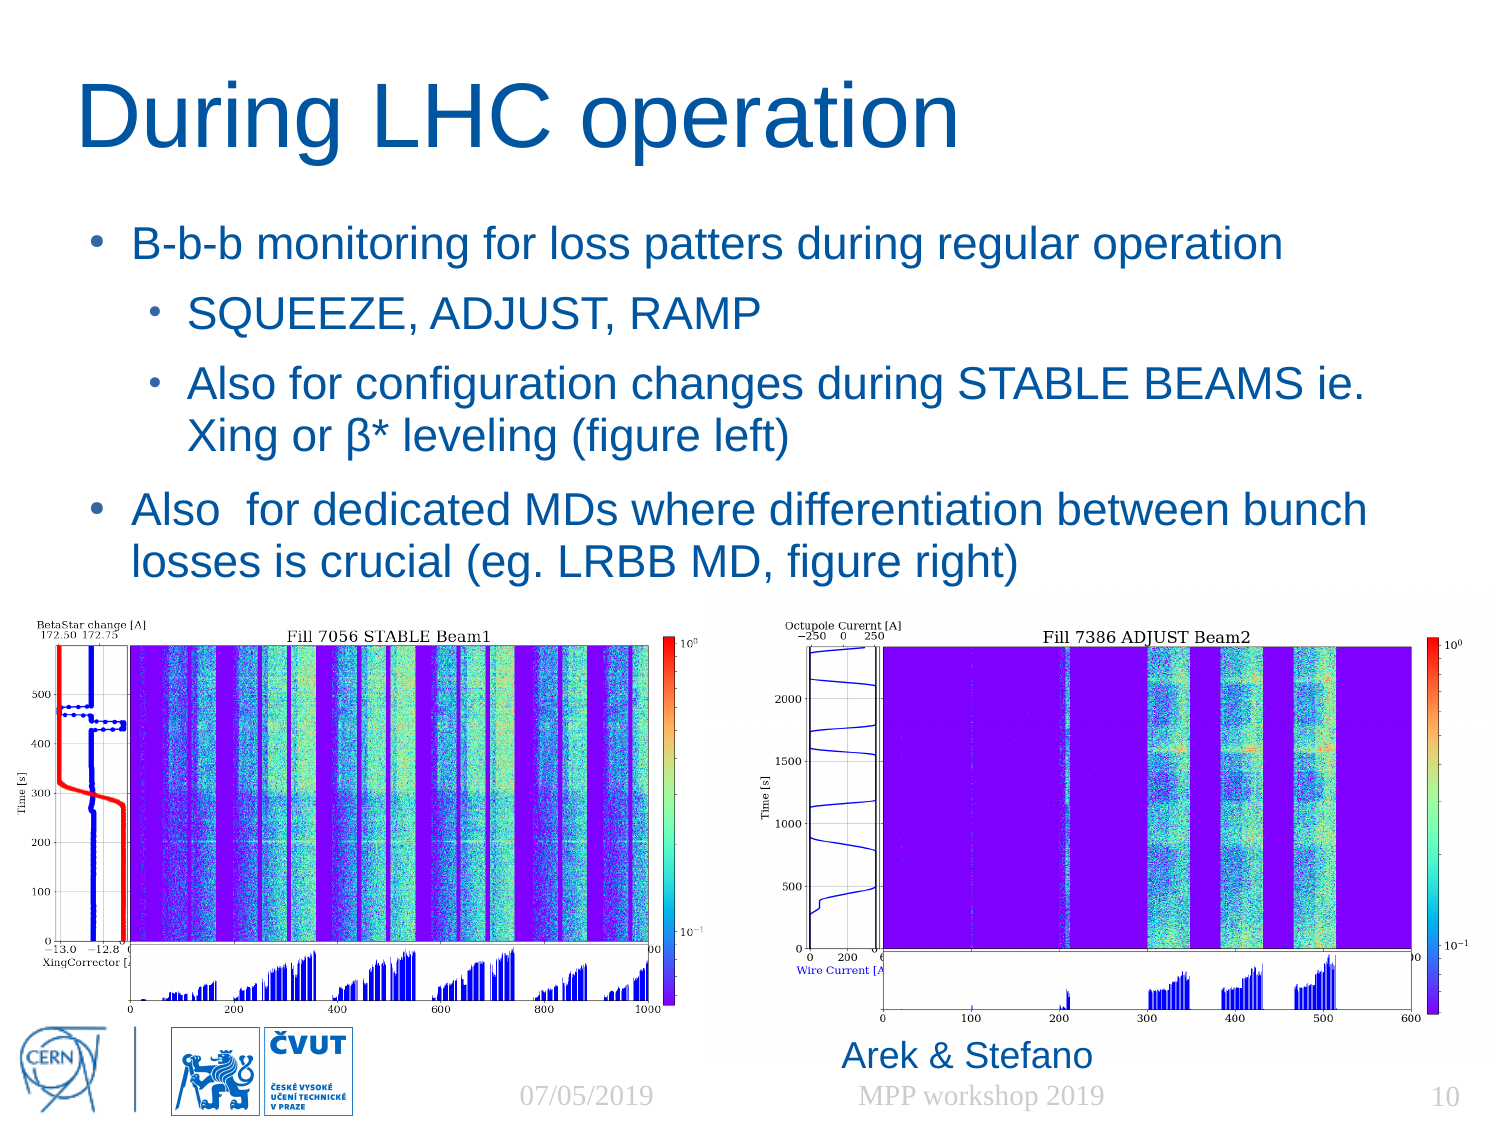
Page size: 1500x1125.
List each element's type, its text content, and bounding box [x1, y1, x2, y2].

picture [0, 590, 1489, 1116]
text_box Arek & Stefano [826, 1027, 1249, 1108]
title During LHC operation [75, 38, 1425, 193]
list B-b-b monitoring for loss patters during regular operation SQUEEZE, ADJUST, RAMP Also for configuration changes during STABLE BEAMS ie. Xing or β* leveling (figure left) Also for dedicated MDs where differentiation between bunch losses is crucial (eg. LRBB MD, figure right) [75, 217, 1425, 590]
